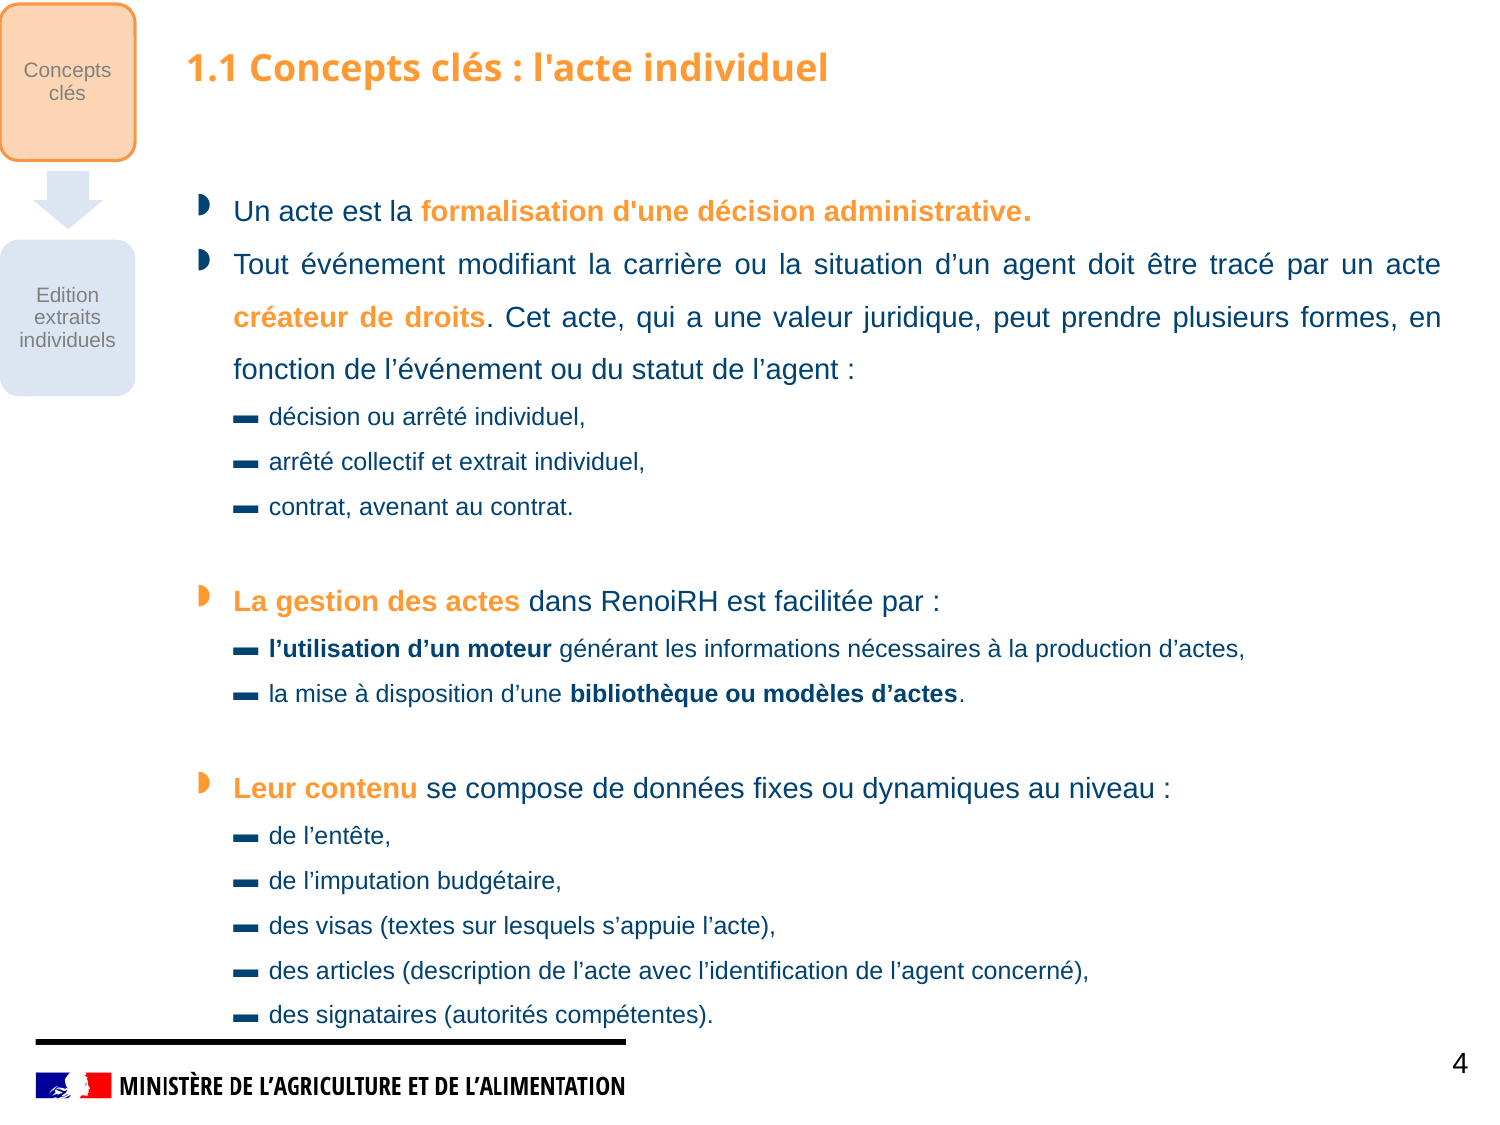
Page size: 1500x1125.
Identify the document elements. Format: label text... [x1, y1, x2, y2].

text_box Un acte est la formalisation d'une décision administrative. Tout événement modifiant la carrière ou la situation d’un agent doit être tracé par un acte créateur de droits. Cet acte, qui a une valeur juridique, peut prendre plusieurs formes, en fonction de l’événement ou du statut de l’agent : décision ou arrêté individuel, arrêté collectif et extrait individuel, contrat, avenant au contrat. La gestion des actes dans RenoiRH est facilitée par : l’utilisation d’un moteur générant les informations nécessaires à la production d’actes, la mise à disposition d’une bibliothèque ou modèles d’actes. Leur contenu se compose de données fixes ou dynamiques au niveau : de l’entête, de l’imputation budgétaire, des visas (textes sur lesquels s’appuie l’acte), des articles (description de l’acte avec l’identification de l’agent concerné), des signataires (autorités compétentes). [183, 160, 1458, 1075]
text_box Concepts clés [0, 4, 136, 161]
text_box Edition extraits individuels [0, 239, 136, 397]
text_box 1.1 Concepts clés : l'acte individuel [171, 36, 1458, 143]
picture [35, 1039, 626, 1099]
text_box [33, 170, 104, 230]
